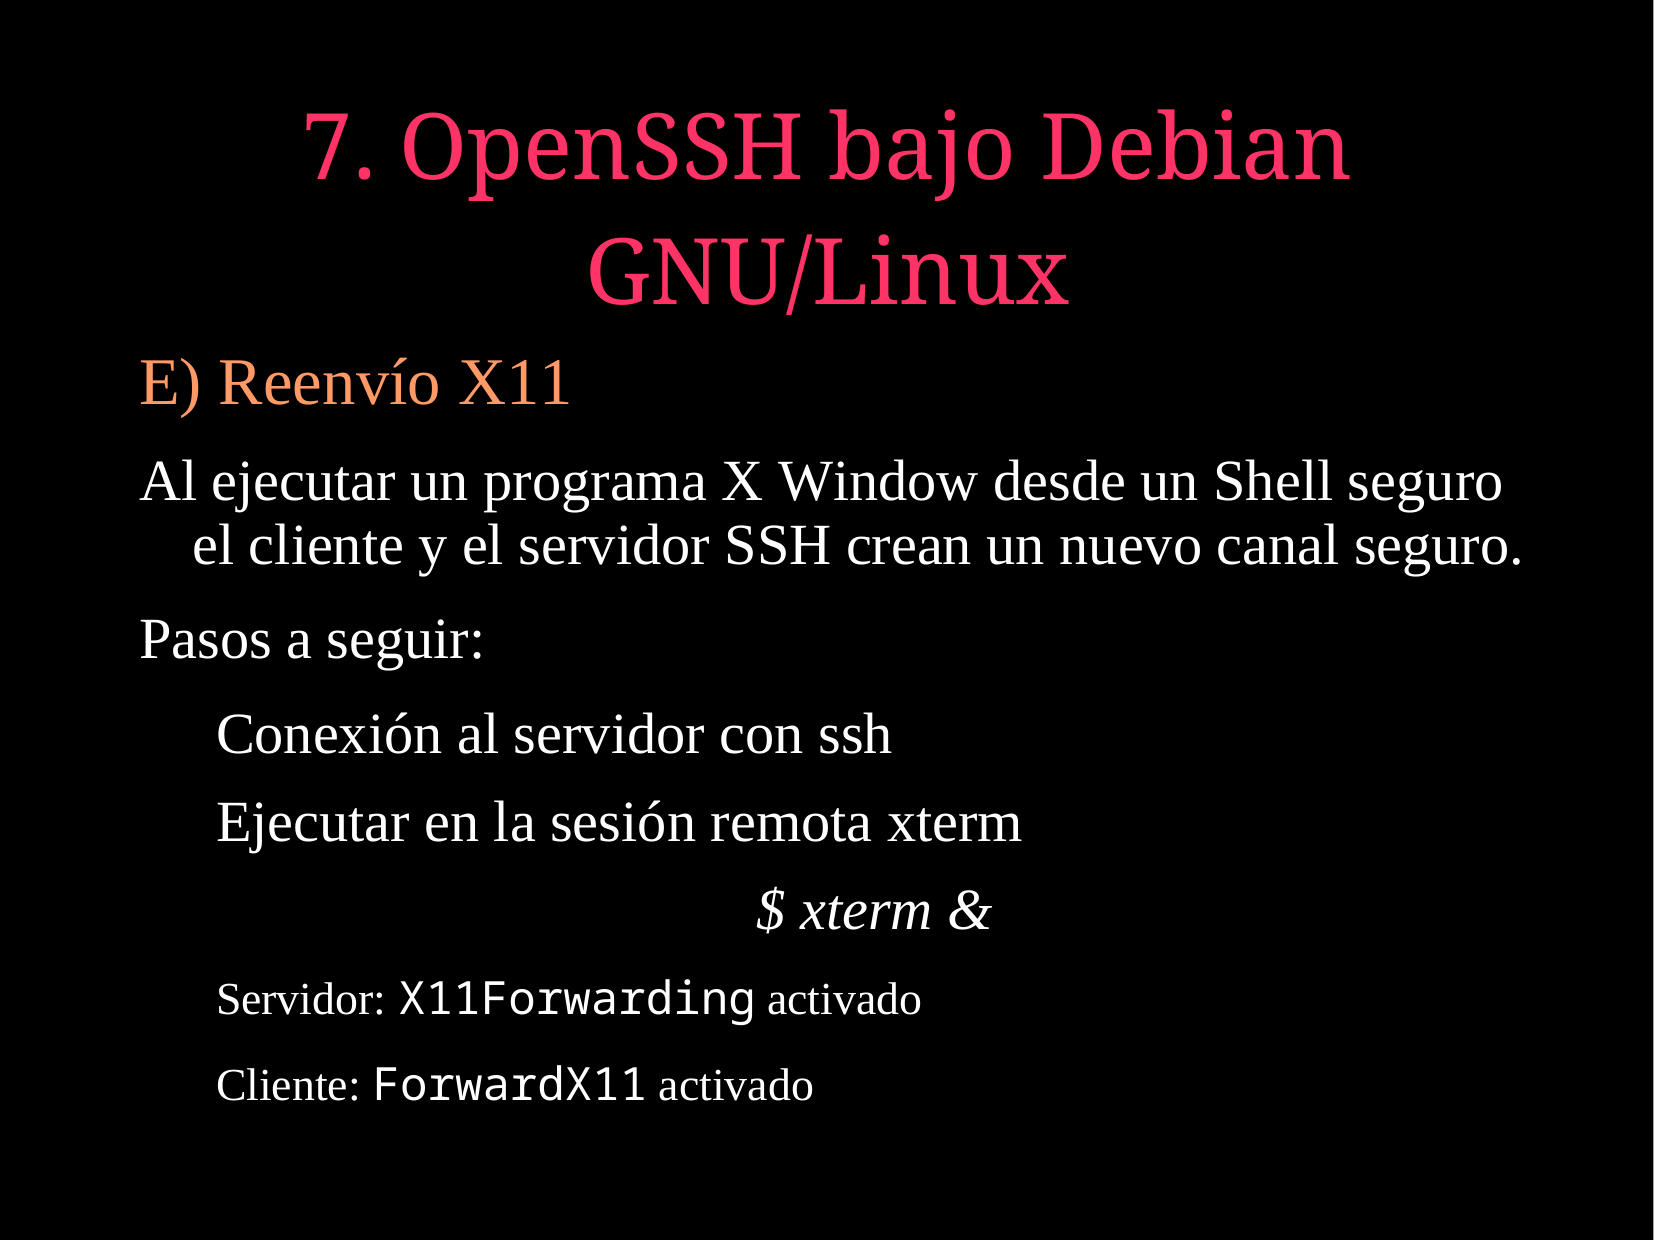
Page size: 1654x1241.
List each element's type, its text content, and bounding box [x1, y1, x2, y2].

list E) Reenvío X11 Al ejecutar un programa X Window desde un Shell seguro el cliente y el servidor SSH crean un nuevo canal seguro. Pasos a seguir: Conexión al servidor con ssh Ejecutar en la sesión remota xterm $ xterm & Servidor: X11Forwarding activado Cliente: ForwardX11 activado [121, 344, 1534, 1173]
title 7. OpenSSH bajo Debian GNU/Linux [121, 82, 1534, 331]
